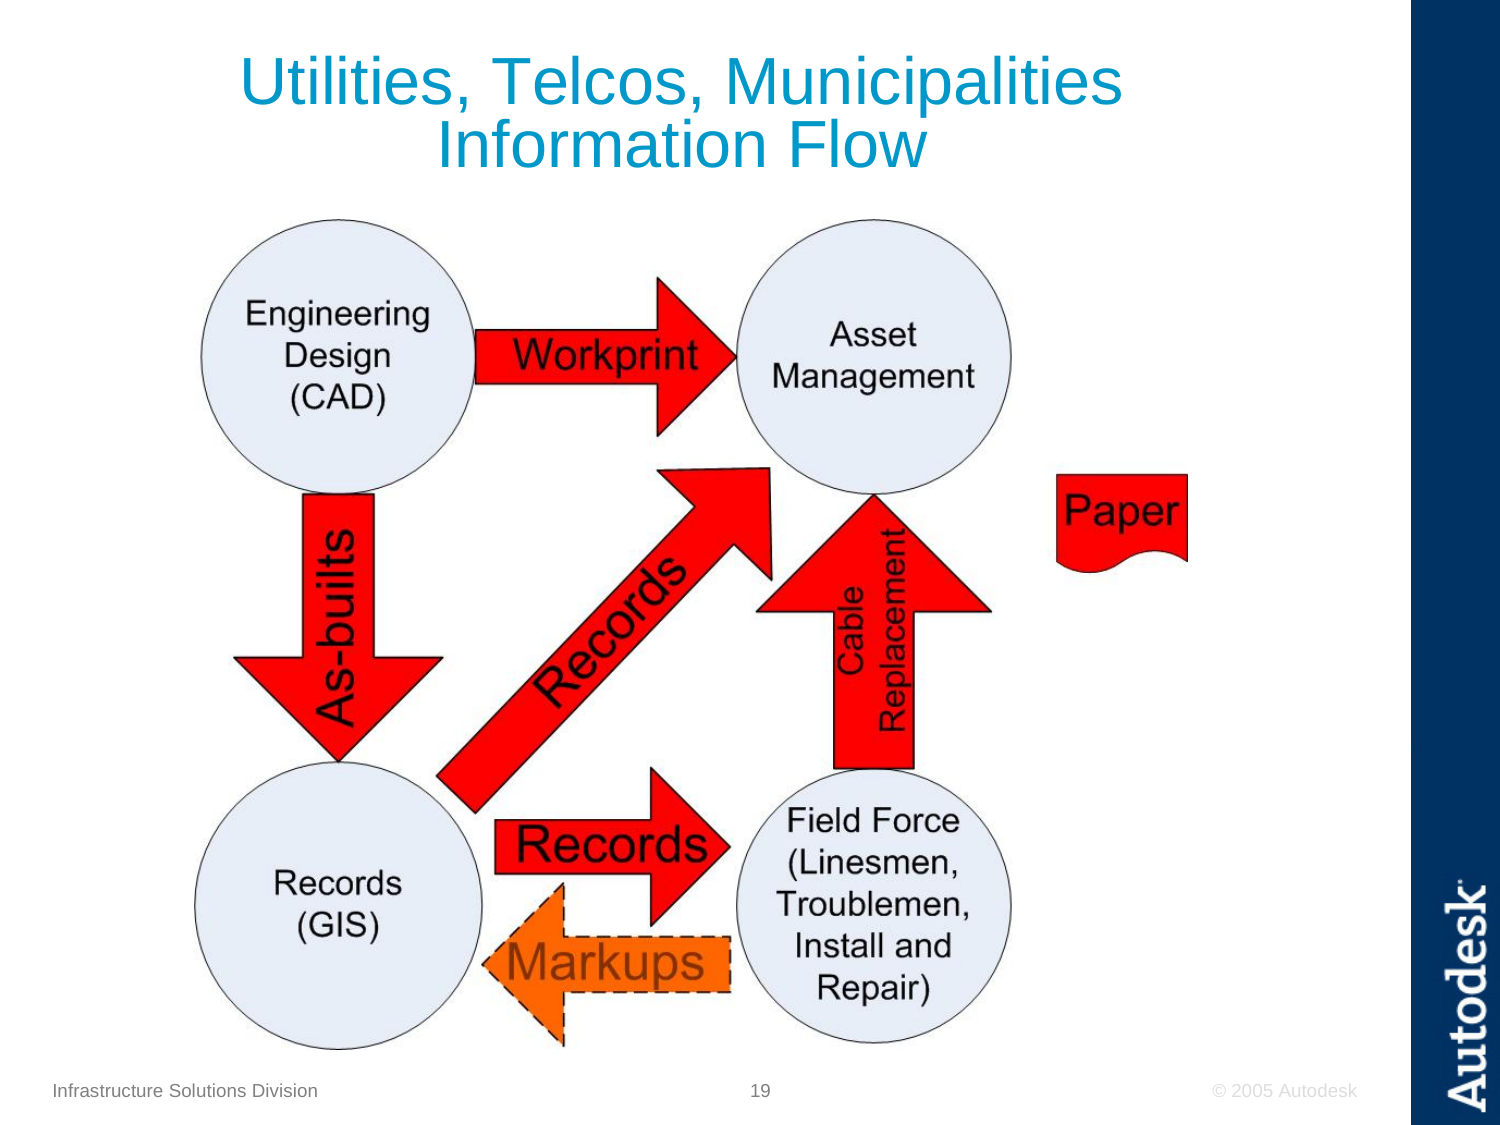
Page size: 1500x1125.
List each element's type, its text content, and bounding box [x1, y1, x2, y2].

picture [1411, 0, 1500, 1125]
title Utilities, Telcos, Municipalities Information Flow [52, 48, 1313, 185]
picture [194, 219, 1188, 1050]
